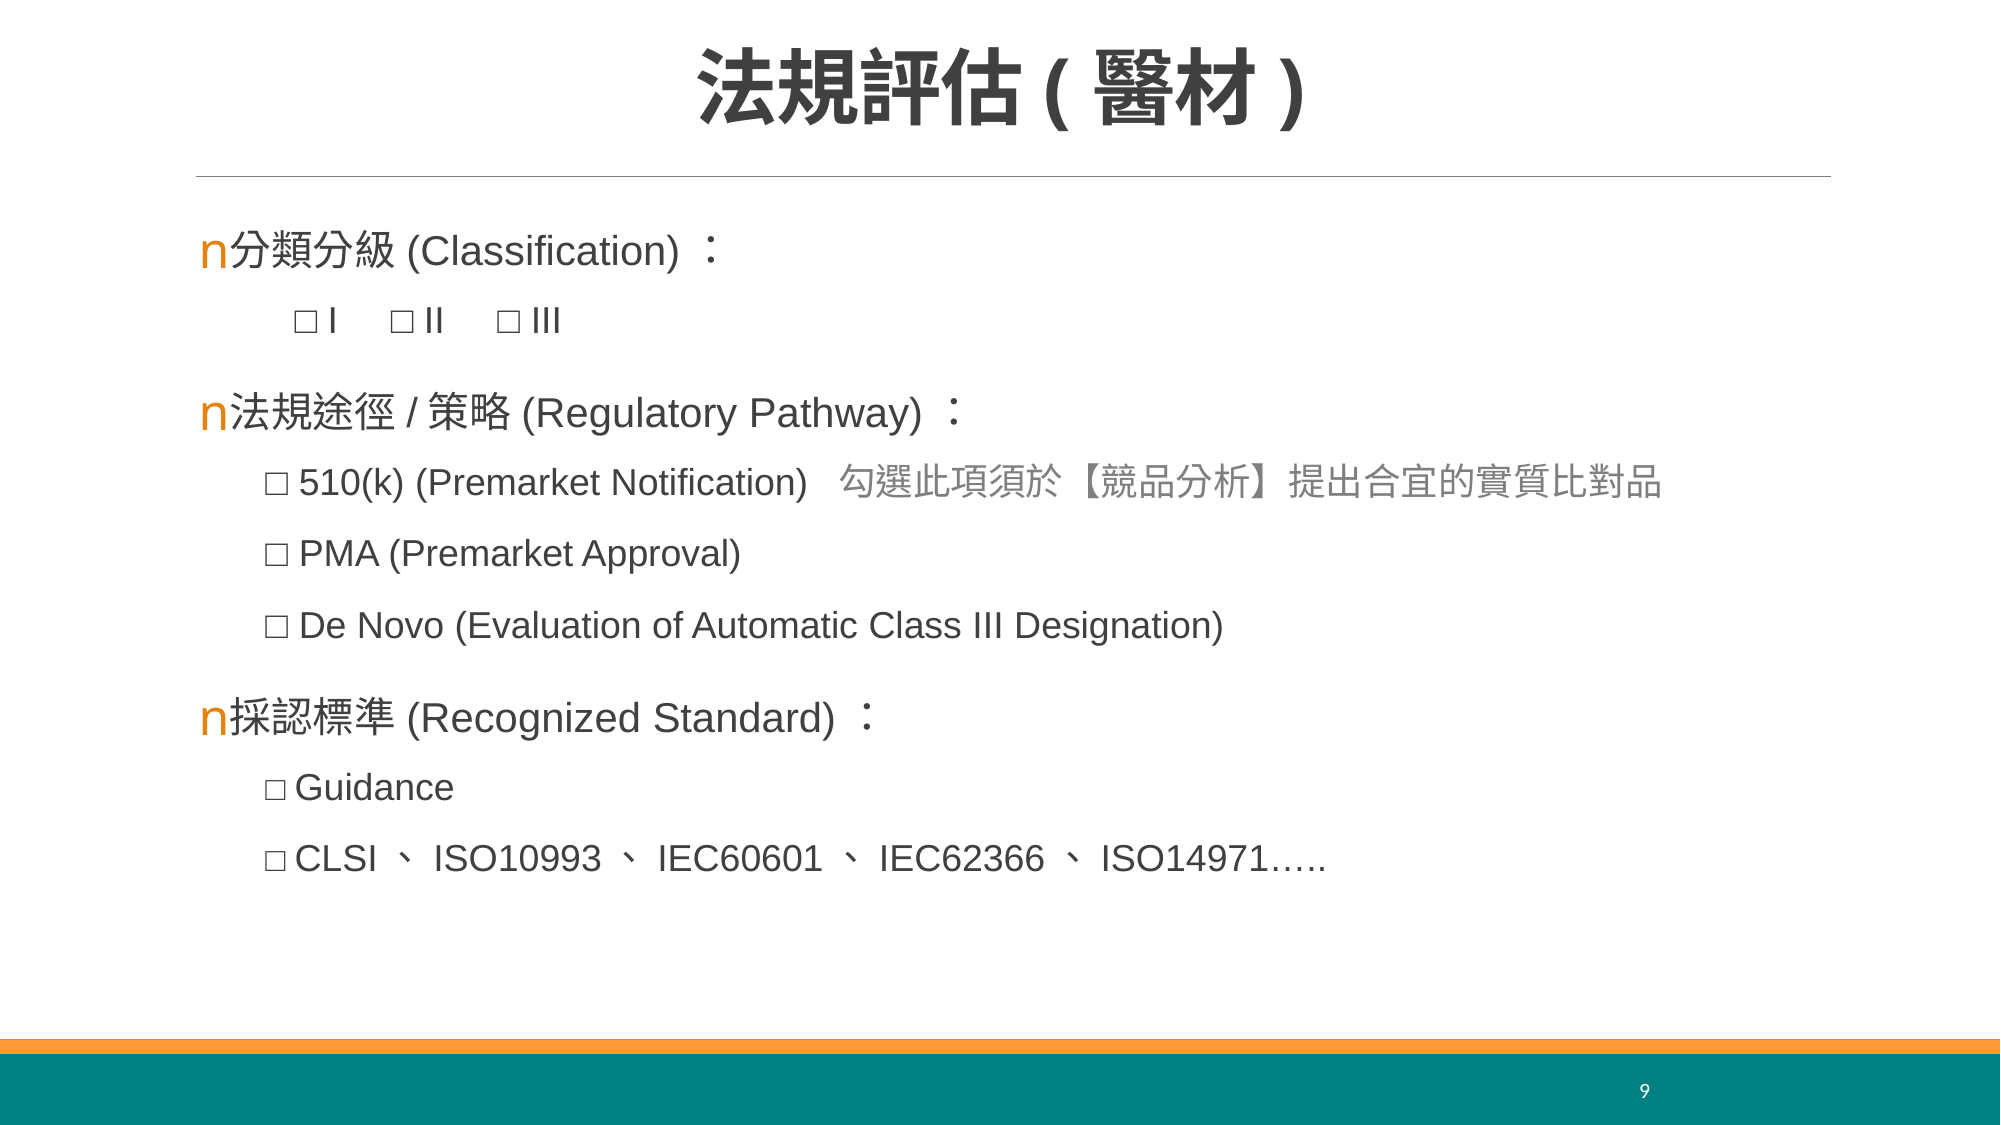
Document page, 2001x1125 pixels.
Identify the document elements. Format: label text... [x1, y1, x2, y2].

text_box 法規評估(醫材) [381, 0, 1619, 144]
text_box 分類分級(Classification)： □ I □ II □ III 法規途徑/策略(Regulatory Pathway)： □ 510(k) (Premarket Notification) 勾選此項須於【競品分析】提出合宜的實質比對品 □ PMA (Premarket Approval) □ De Novo (Evaluation of Automatic Class III Designation) 採認標準(Recognized Standard)： □ Guidance □ CLSI、ISO10993、IEC60601、IEC62366、ISO14971….. [183, 196, 1875, 987]
text_box [1624, 1059, 1840, 1120]
